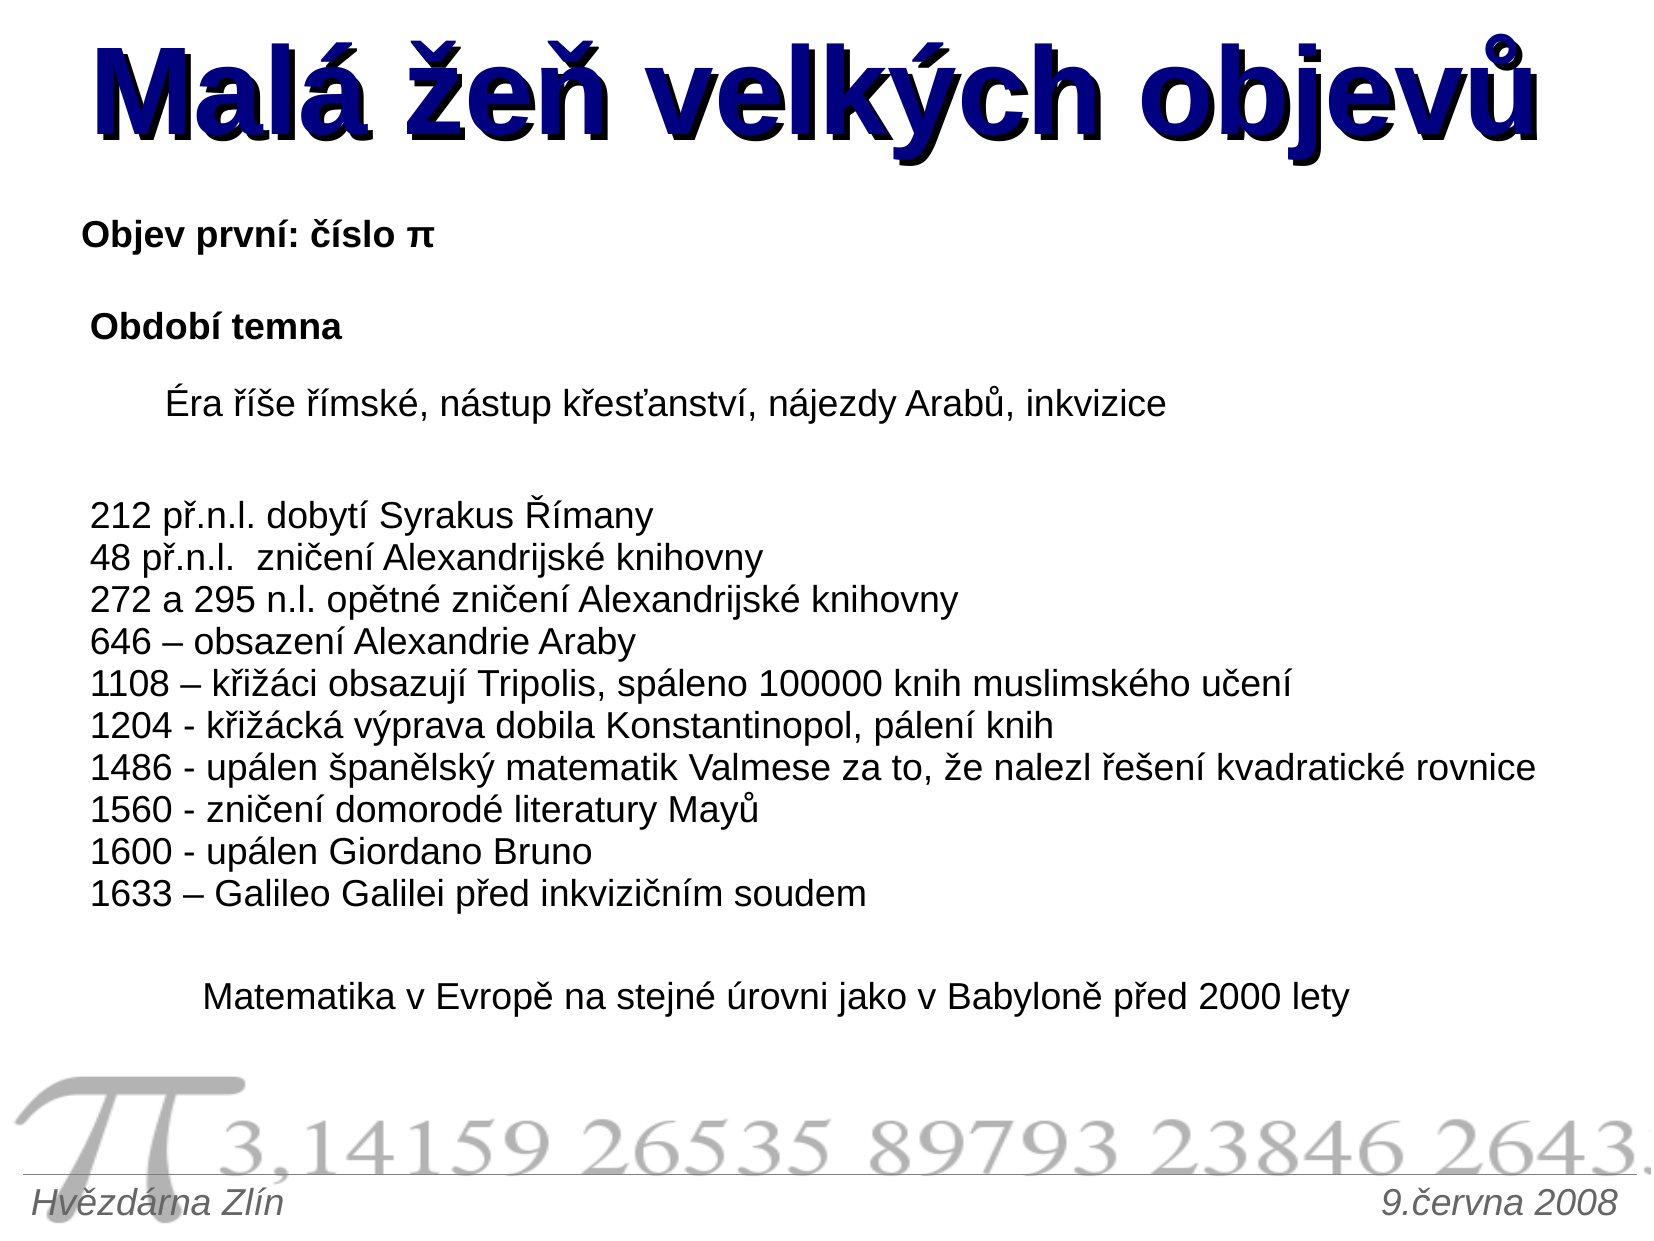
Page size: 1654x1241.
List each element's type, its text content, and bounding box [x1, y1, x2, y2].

text_box Hvězdárna Zlín 9.června 2008 [16, 1174, 1633, 1232]
text_box Malá žeň velkých objevů [75, 13, 1558, 169]
text_box Matematika v Evropě na stejné úrovni jako v Babyloně před 2000 lety [187, 968, 1368, 1025]
picture [0, 1055, 1651, 1239]
text_box 212 př.n.l. dobytí Syrakus Římany 48 př.n.l. zničení Alexandrijské knihovny 272 a 295 n.l. opětné zničení Alexandrijské knihovny 646 – obsazení Alexandrie Araby 1108 – křižáci obsazují Tripolis, spáleno 100000 knih muslimského učení 1204 - křižácká výprava dobila Konstantinopol, pálení knih 1486 - upálen španělský matematik Valmese za to, že nalezl řešení kvadratické rovnice 1560 - zničení domorodé literatury Mayů 1600 - upálen Giordano Bruno 1633 – Galileo Galilei před inkvizičním soudem [75, 487, 1553, 923]
text_box Objev první: číslo π [66, 205, 451, 263]
text_box Období temna [75, 298, 357, 356]
text_box Éra říše římské, nástup křesťanství, nájezdy Arabů, inkvizice [150, 375, 1181, 487]
